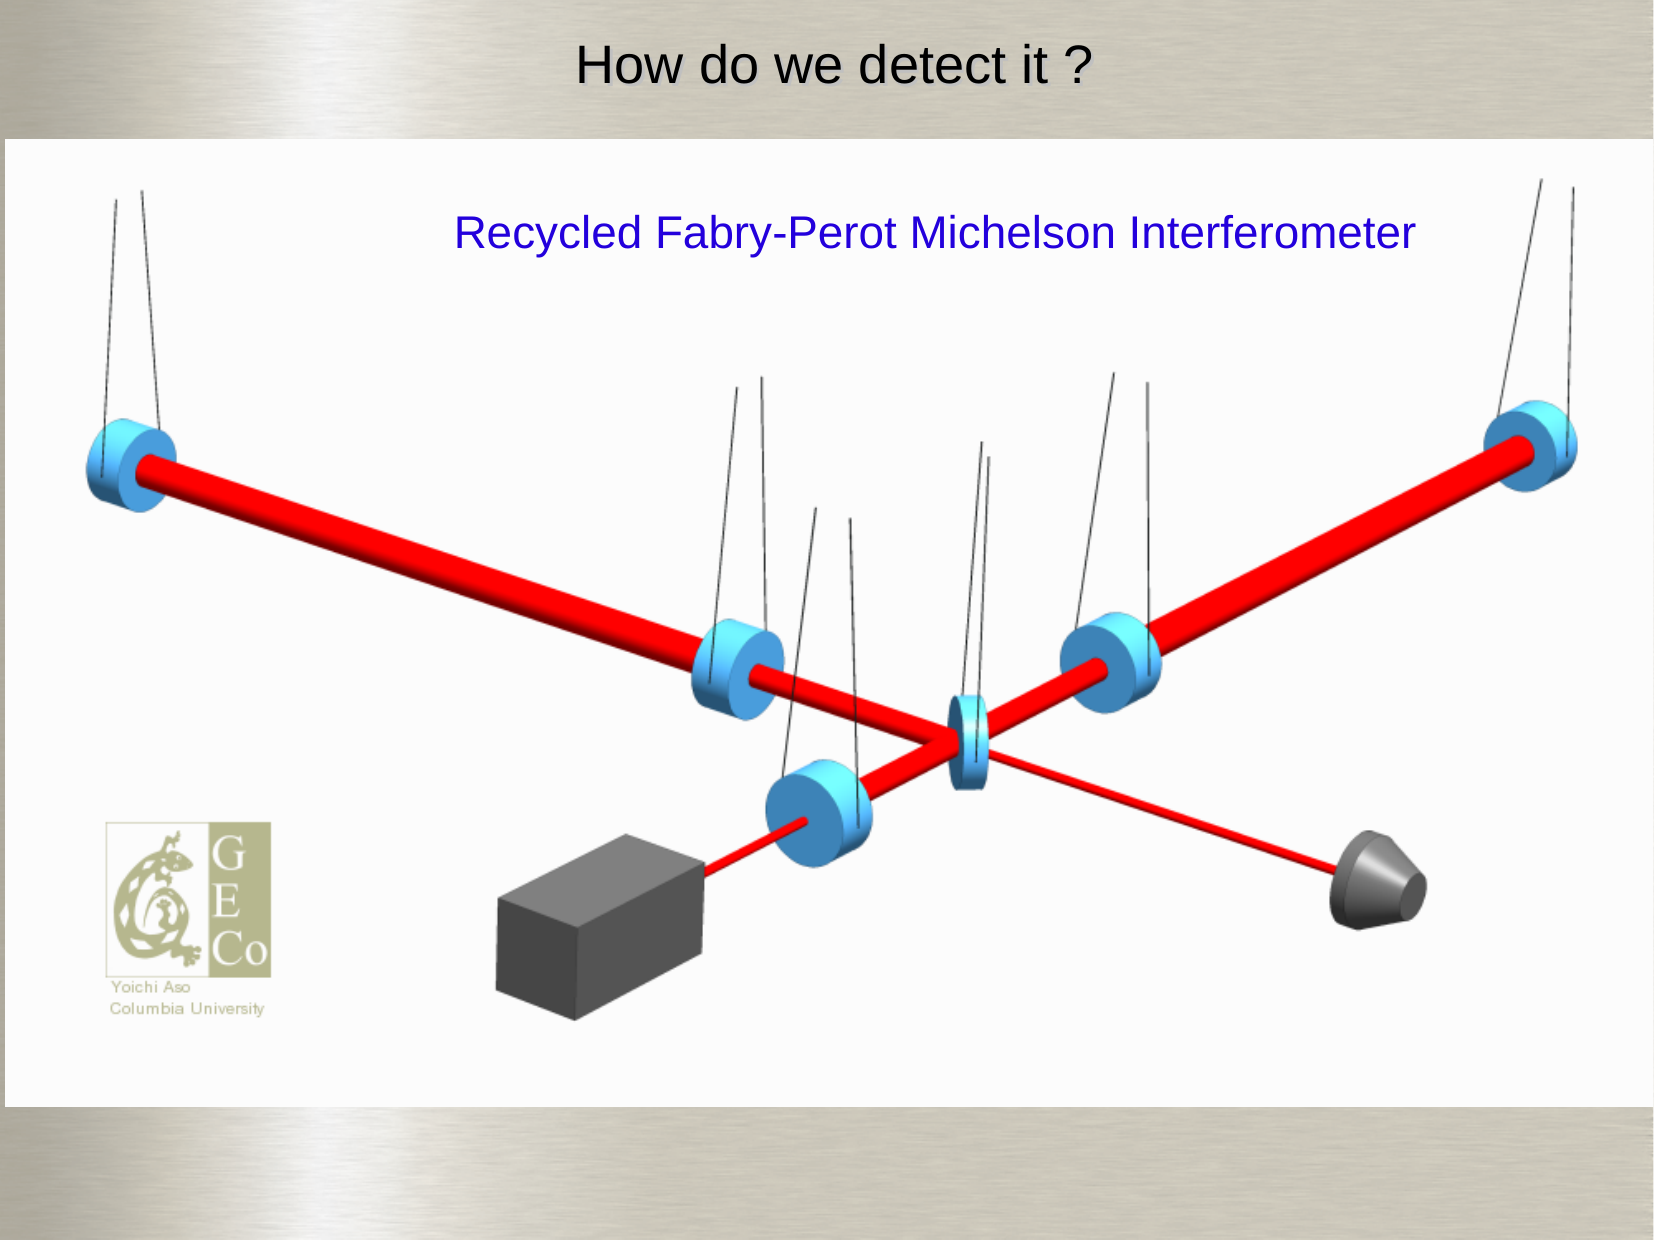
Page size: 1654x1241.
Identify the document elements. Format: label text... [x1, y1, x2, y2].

text_box How do we detect it ? [560, 27, 1100, 103]
text_box Recycled Fabry-Perot Michelson Interferometer [439, 200, 1415, 267]
picture [0, 0, 1654, 1240]
